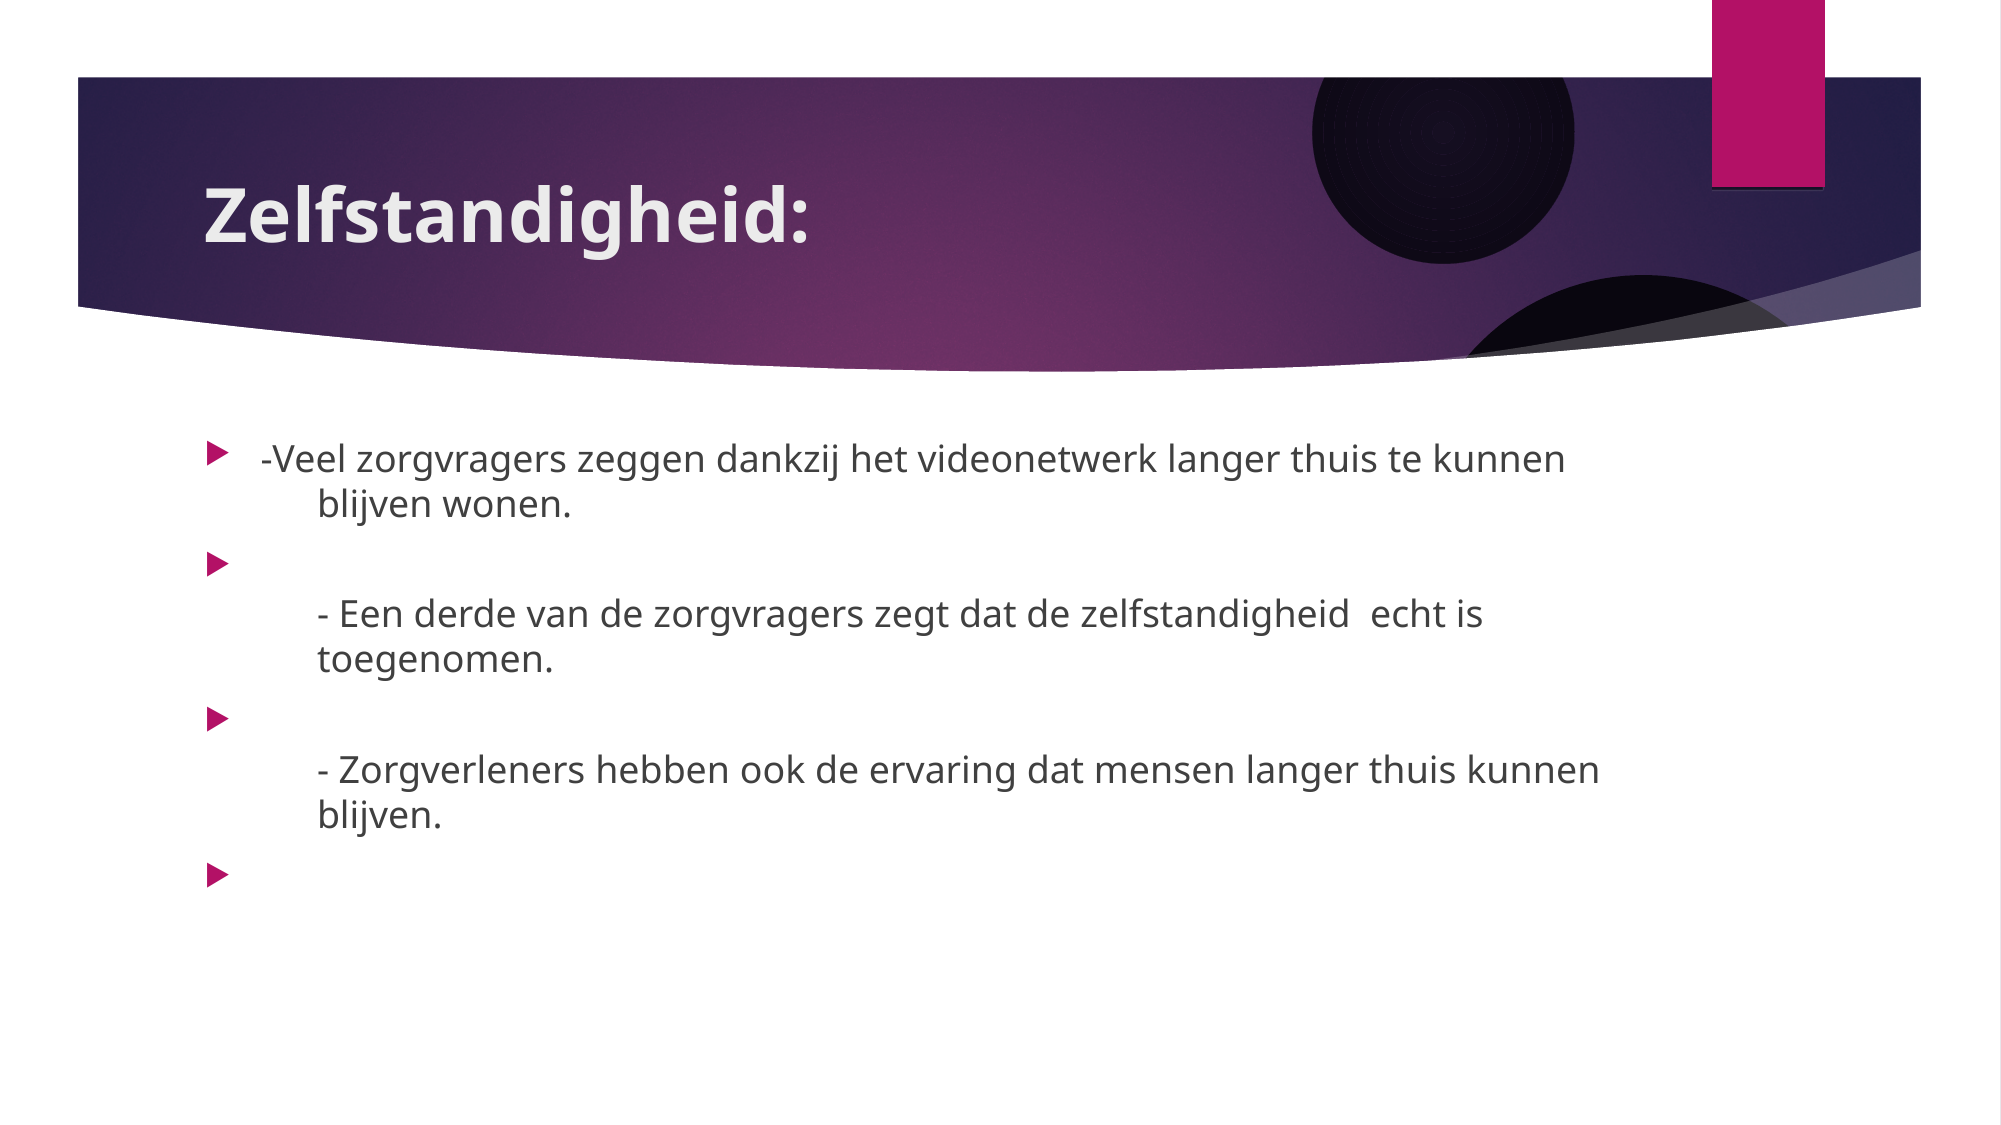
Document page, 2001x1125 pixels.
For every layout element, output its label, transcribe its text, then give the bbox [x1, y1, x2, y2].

title Zelfstandigheid: [189, 159, 1627, 276]
list -Veel zorgvragers zeggen dankzij het videonetwerk langer thuis te kunnen blijven wonen. - Een derde van de zorgvragers zegt dat de zelfstandigheid echt is toegenomen. - Zorgverleners hebben ook de ervaring dat mensen langer thuis kunnen blijven. [189, 427, 1638, 988]
